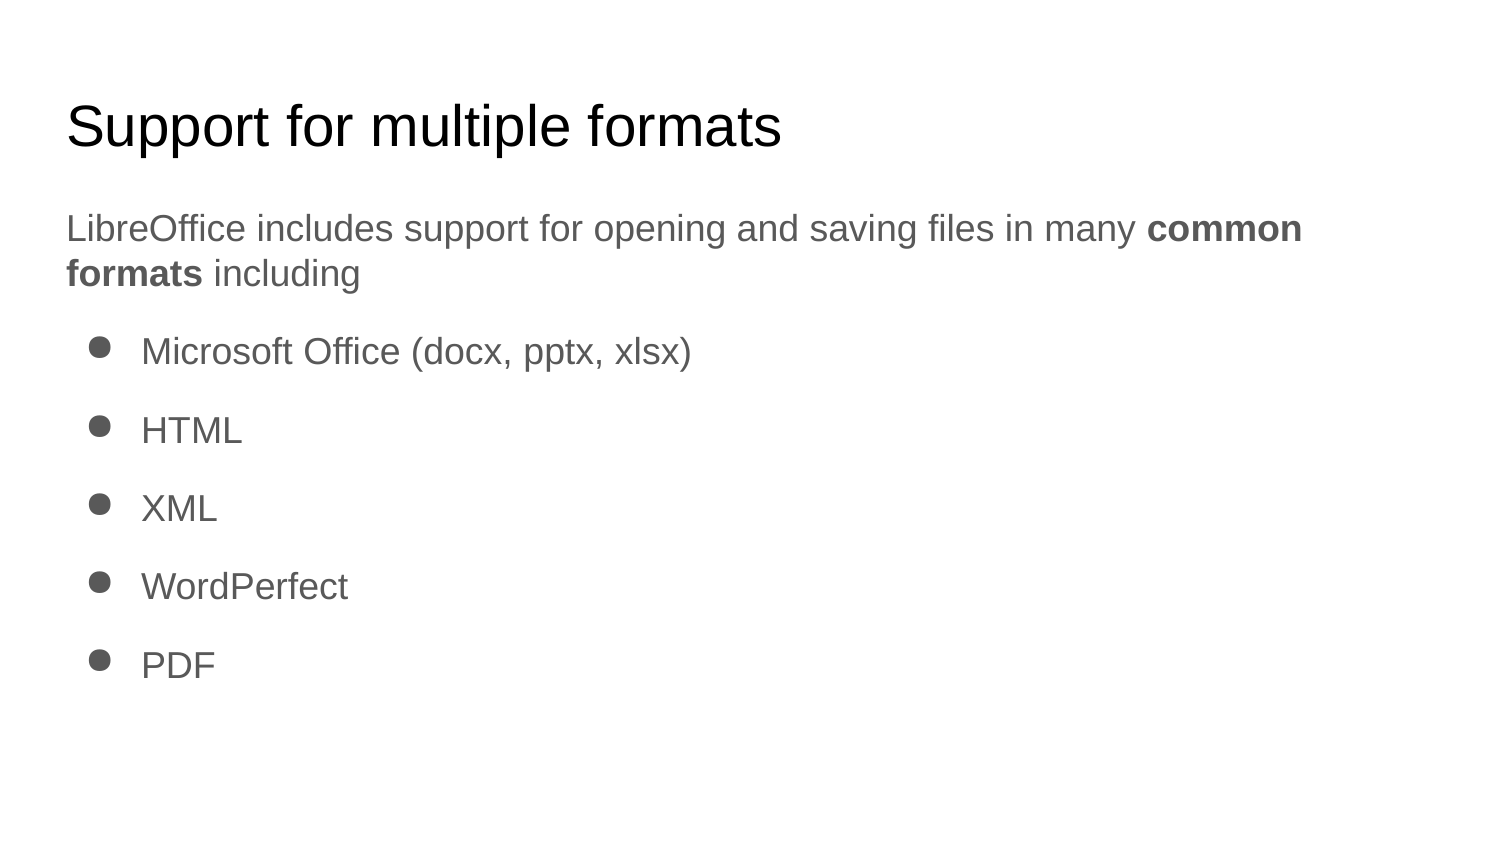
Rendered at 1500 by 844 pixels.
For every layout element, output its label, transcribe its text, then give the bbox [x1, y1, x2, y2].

list LibreOffice includes support for opening and saving files in many common formats including Microsoft Office (docx, pptx, xlsx) HTML XML WordPerfect PDF [51, 189, 1449, 750]
title Support for multiple formats [51, 72, 1449, 167]
